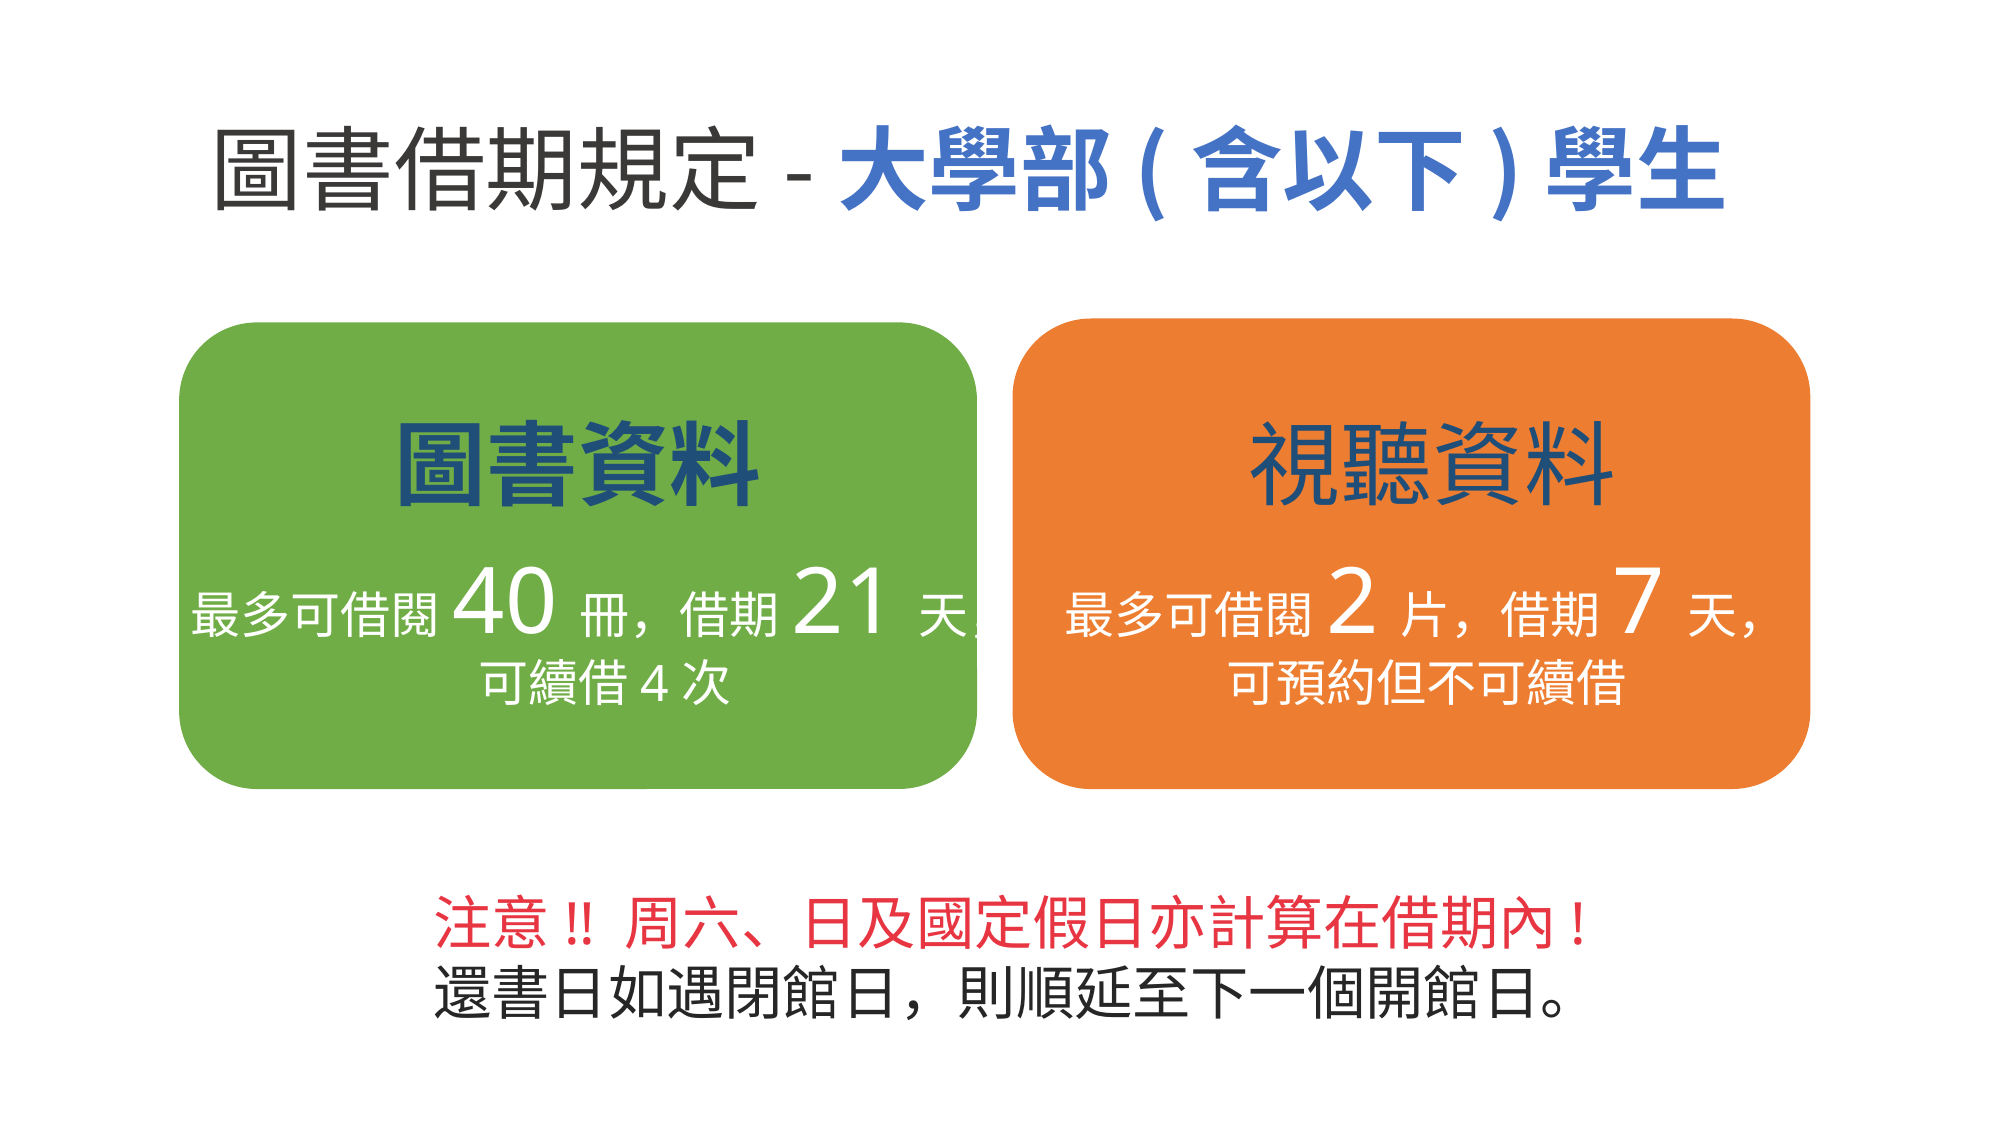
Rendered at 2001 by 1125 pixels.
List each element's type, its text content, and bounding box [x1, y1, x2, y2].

title 圖書借期規定-大學部(含以下)學生 [107, 113, 1833, 234]
text_box [179, 719, 977, 790]
text_box 視聽資料 [1191, 399, 1631, 524]
text_box 最多可借閱2片，借期7天， 可預約但不可續借 [1049, 534, 1803, 719]
text_box [179, 322, 977, 534]
text_box [1012, 318, 1811, 790]
text_box 注意!! 周六、日及國定假日亦計算在借期內! 還書日如遇閉館日，則順延至下一個開館日。 [418, 878, 1635, 1034]
text_box 圖書資料 [379, 399, 777, 524]
text_box 最多可借閱40冊，借期21天， 可續借4次 [176, 534, 1034, 719]
